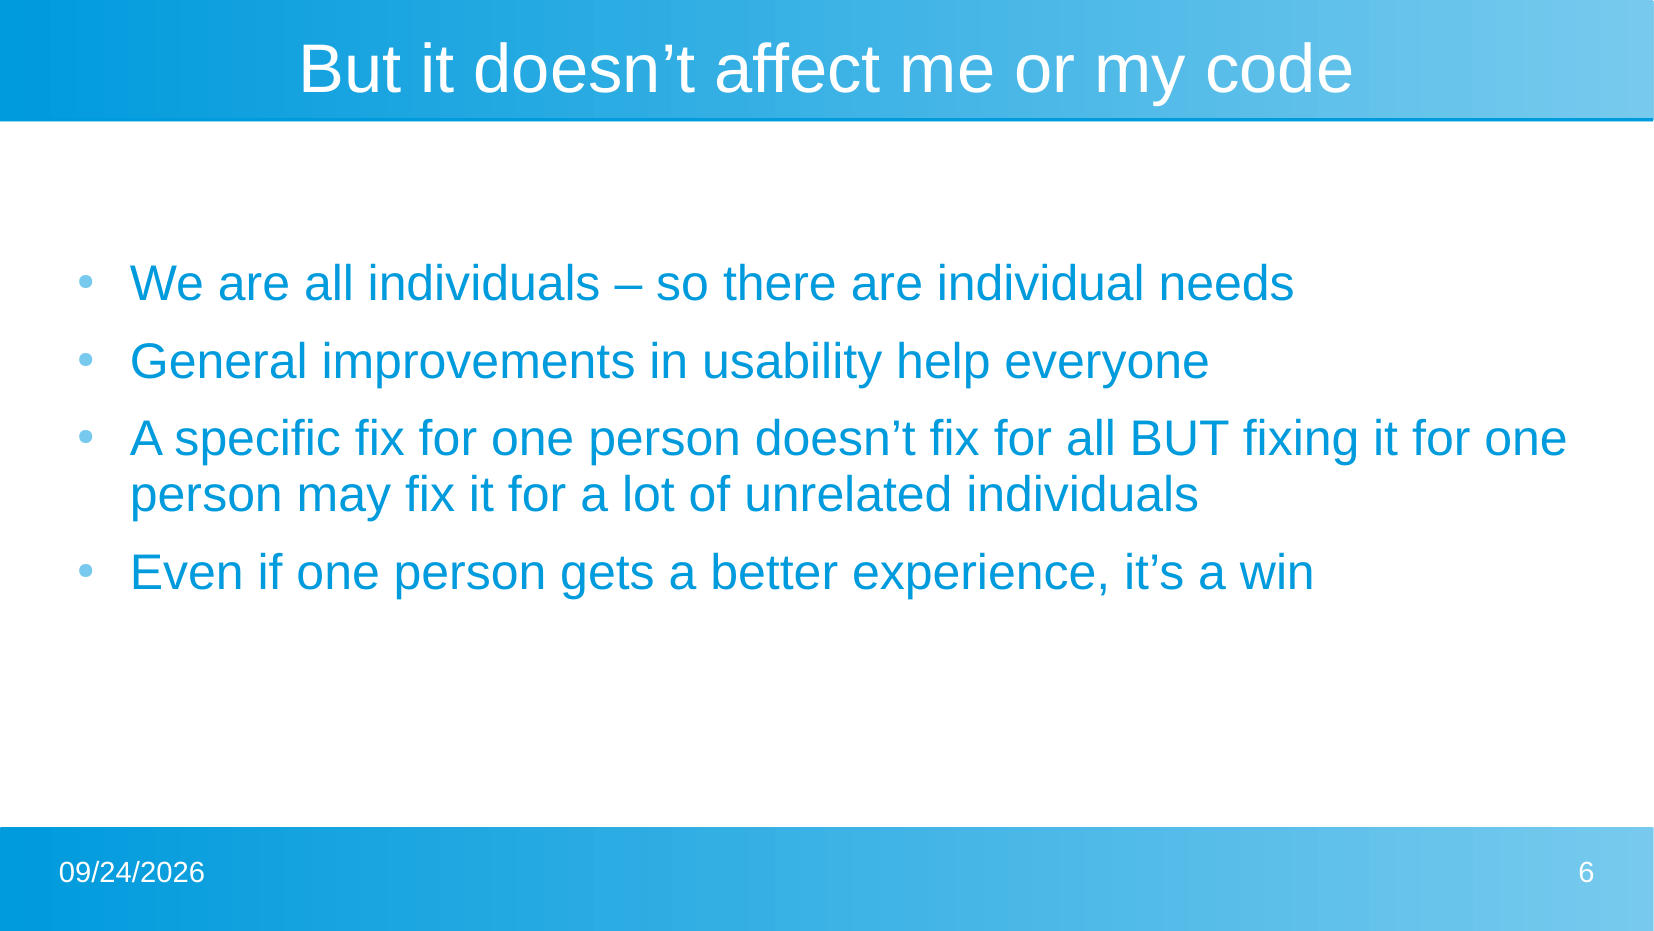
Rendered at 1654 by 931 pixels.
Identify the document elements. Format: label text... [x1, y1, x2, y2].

list We are all individuals – so there are individual needs General improvements in usability help everyone A specific fix for one person doesn’t fix for all BUT fixing it for one person may fix it for a lot of unrelated individuals Even if one person gets a better experience, it’s a win [59, 177, 1595, 768]
title But it doesn’t affect me or my code [59, 29, 1595, 108]
